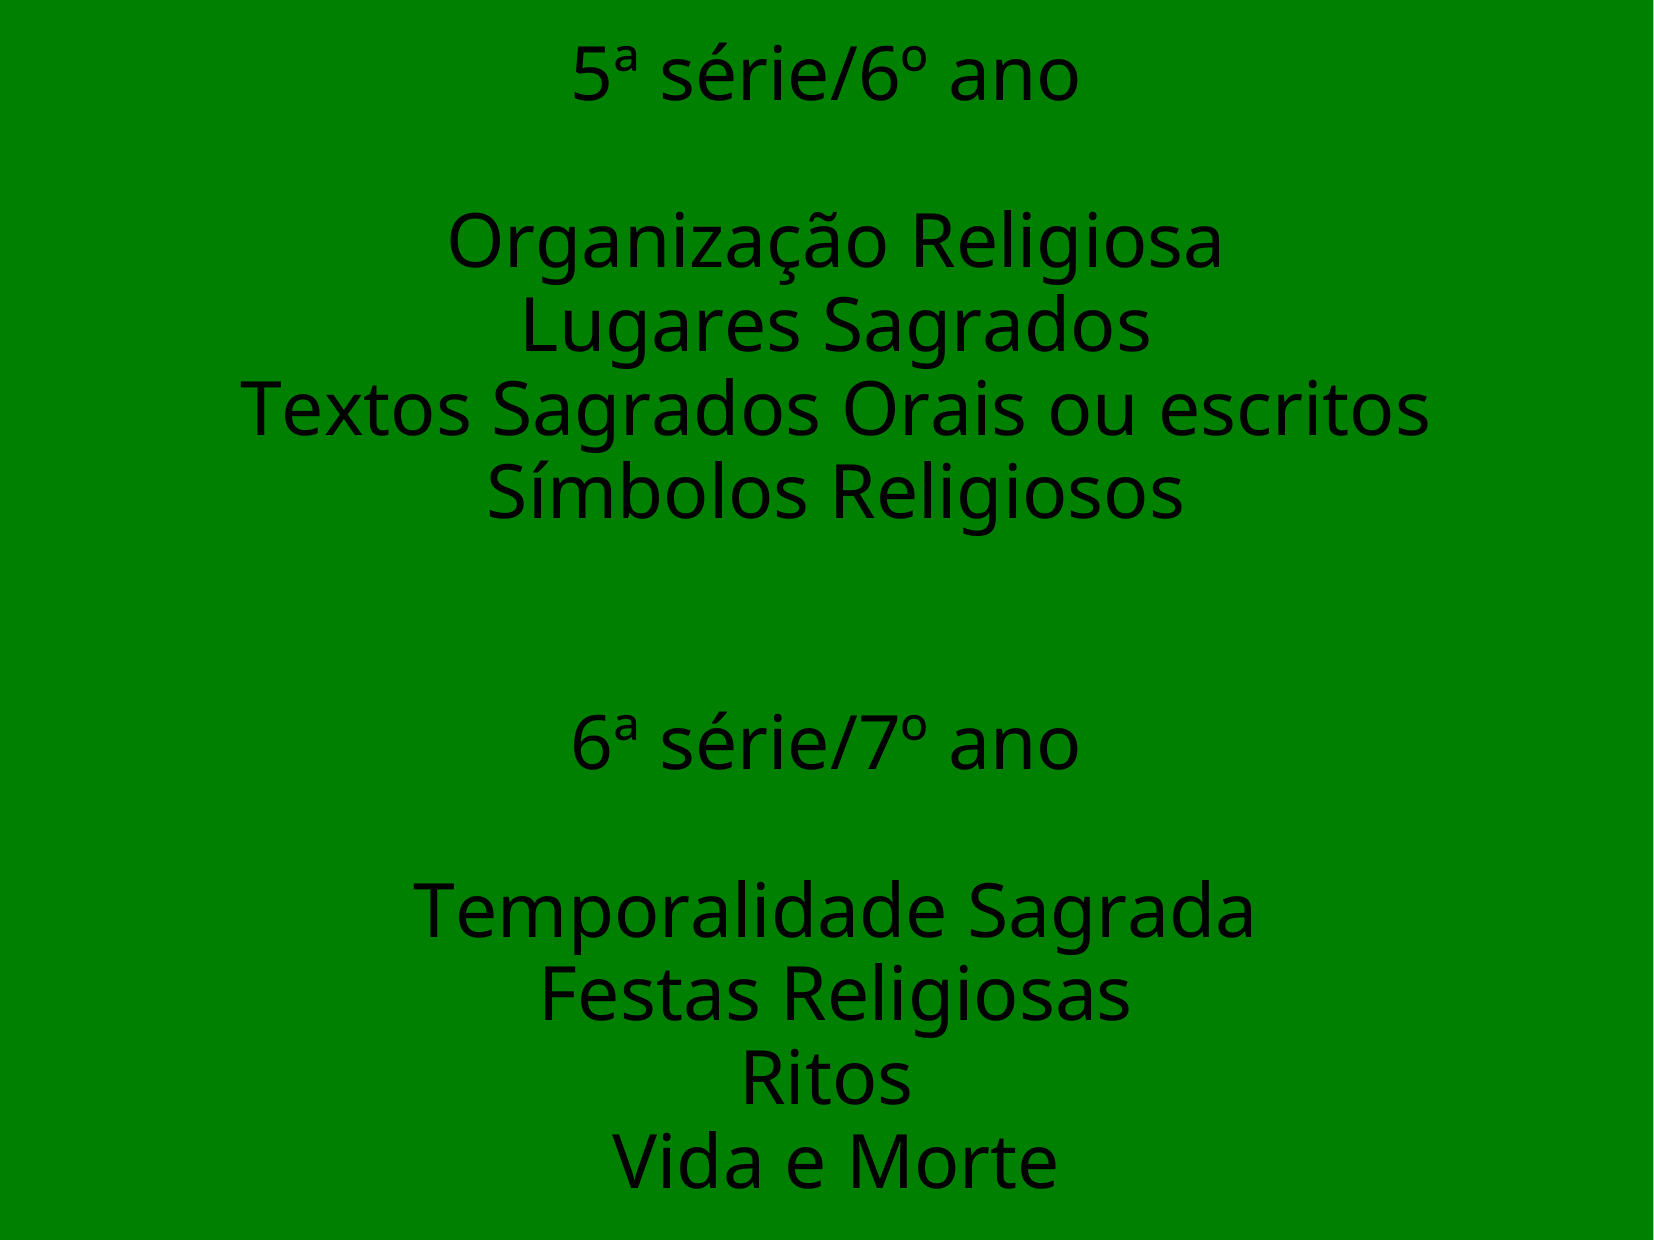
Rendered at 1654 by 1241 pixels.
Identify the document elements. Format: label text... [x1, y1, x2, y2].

title 5ª série/6º ano Organização Religiosa Lugares Sagrados Textos Sagrados Orais ou escritos Símbolos Religiosos 6ª série/7º ano Temporalidade Sagrada Festas Religiosas Ritos Vida e Morte [82, 0, 1571, 478]
title 5ª série/6º ano Organização Religiosa Lugares Sagrados Textos Sagrados Orais ou escritos Símbolos Religiosos 6ª série/7º ano Temporalidade Sagrada Festas Religiosas Ritos Vida e Morte [82, 1109, 1571, 1241]
list [82, 478, 1571, 1109]
